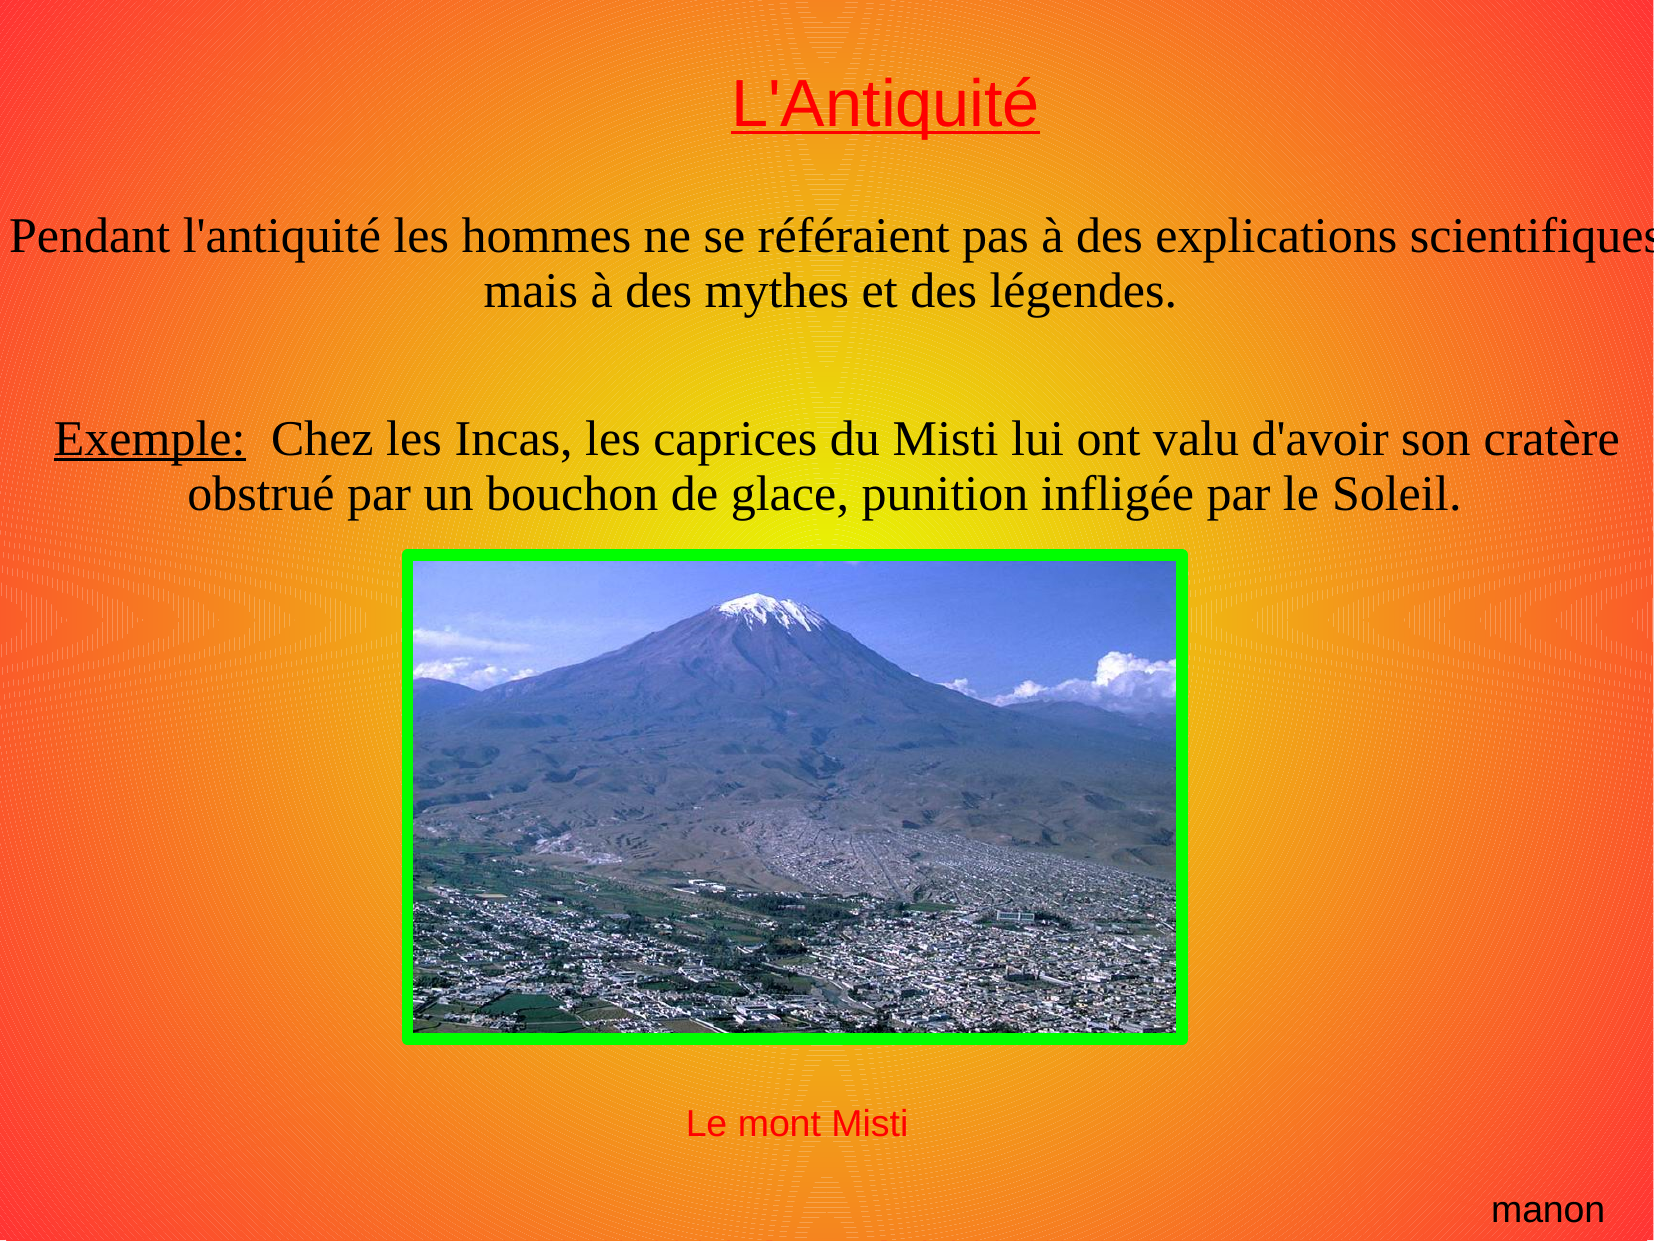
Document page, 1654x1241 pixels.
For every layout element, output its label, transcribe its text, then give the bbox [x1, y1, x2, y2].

text_box manon [1476, 1181, 1621, 1238]
text_box Pendant l'antiquité les hommes ne se référaient pas à des explications scientifiques mais à des mythes et des légendes. Exemple: Chez les Incas, les caprices du Misti lui ont valu d'avoir son cratère obstrué par un bouchon de glace, punition infligée par le Soleil. [0, 208, 1654, 1198]
text_box L'Antiquité [177, 59, 1595, 149]
picture [413, 561, 1177, 1034]
text_box Le mont Misti [442, 1094, 1152, 1152]
